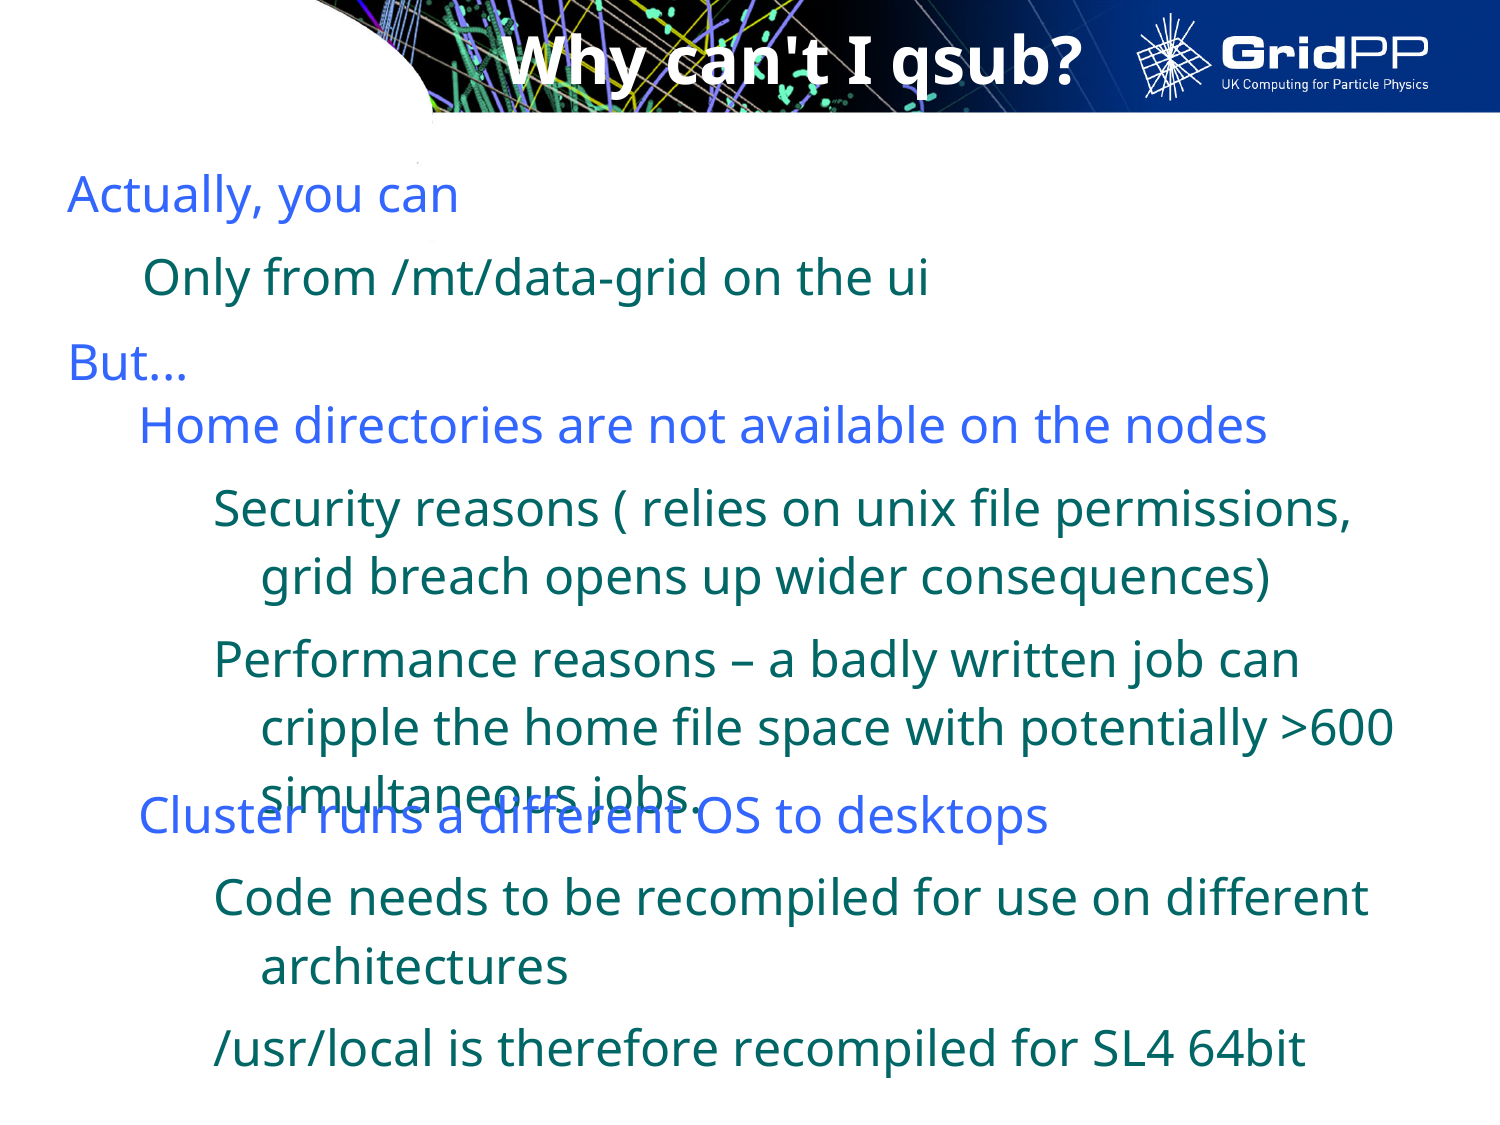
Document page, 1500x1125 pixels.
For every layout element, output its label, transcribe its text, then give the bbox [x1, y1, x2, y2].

title Why can't I qsub? [118, 0, 1469, 119]
picture [0, 0, 1500, 1125]
list Home directories are not available on the nodes Security reasons ( relies on unix file permissions, grid breach opens up wider consequences) Performance reasons – a badly written job can cripple the home file space with potentially >600 simultaneous jobs. [138, 389, 1430, 767]
list Cluster runs a different OS to desktops Code needs to be recompiled for use on different architectures /usr/local is therefore recompiled for SL4 64bit [138, 779, 1430, 1041]
list Actually, you can Only from /mt/data-grid on the ui But... [67, 159, 1359, 365]
